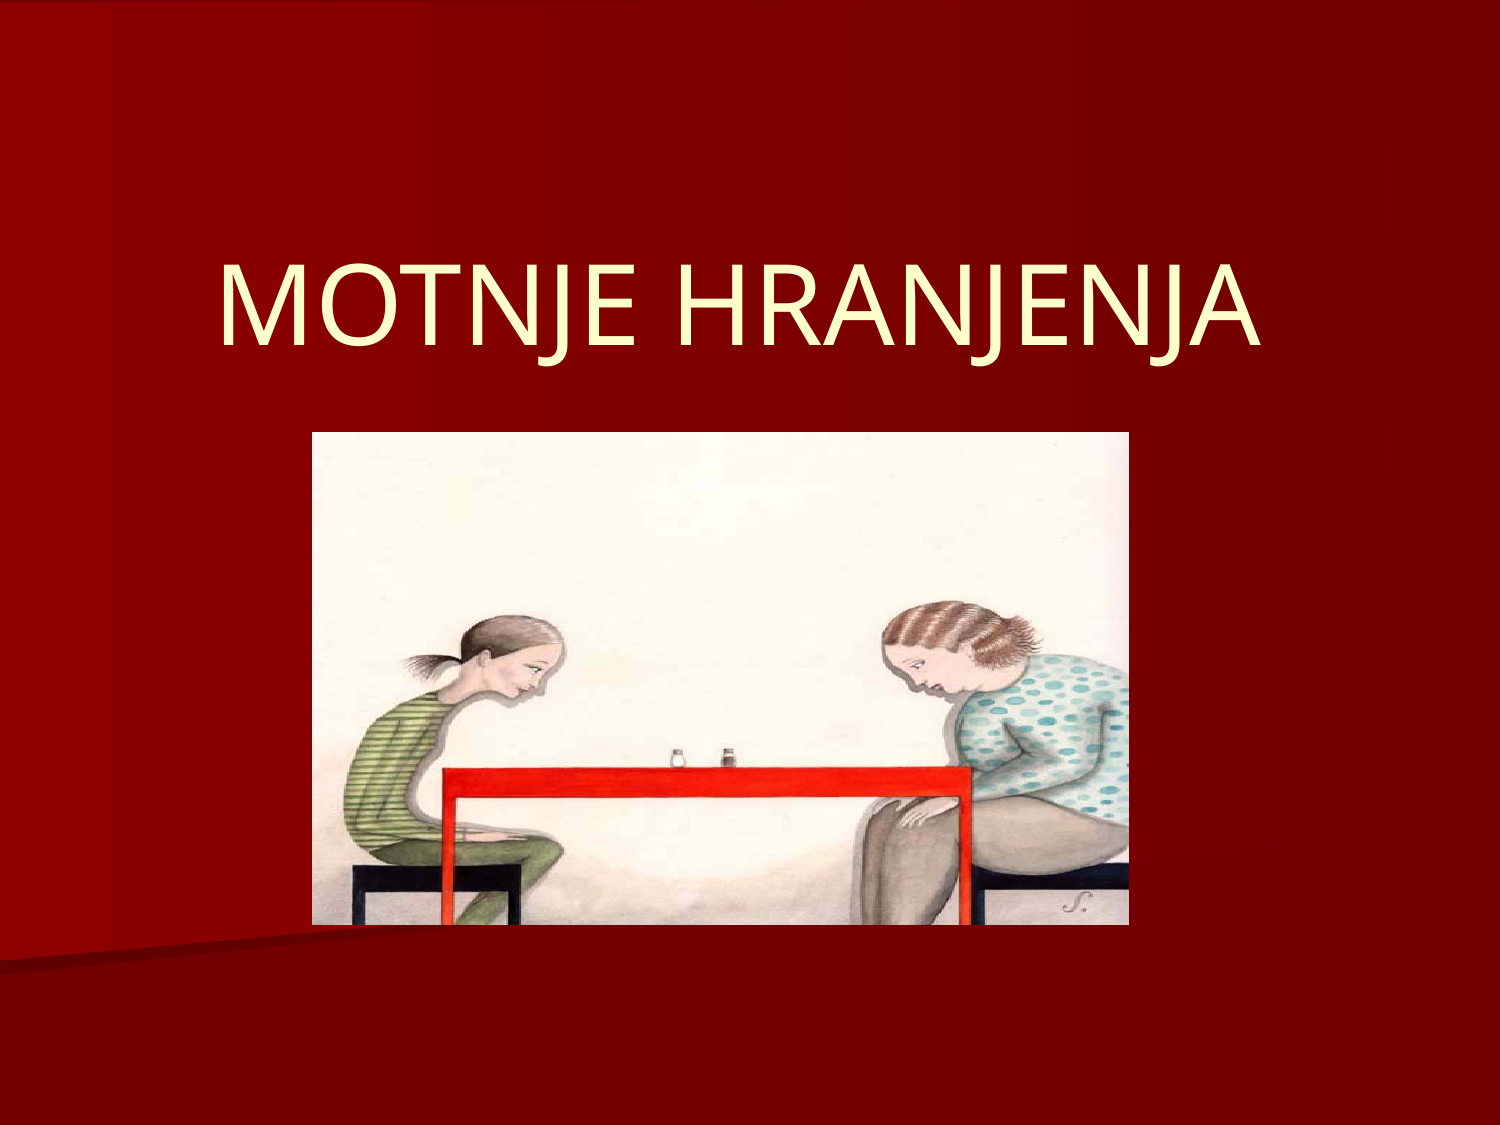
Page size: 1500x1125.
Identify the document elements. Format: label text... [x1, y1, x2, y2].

picture [312, 432, 1129, 925]
title MOTNJE HRANJENJA [100, 90, 1376, 375]
